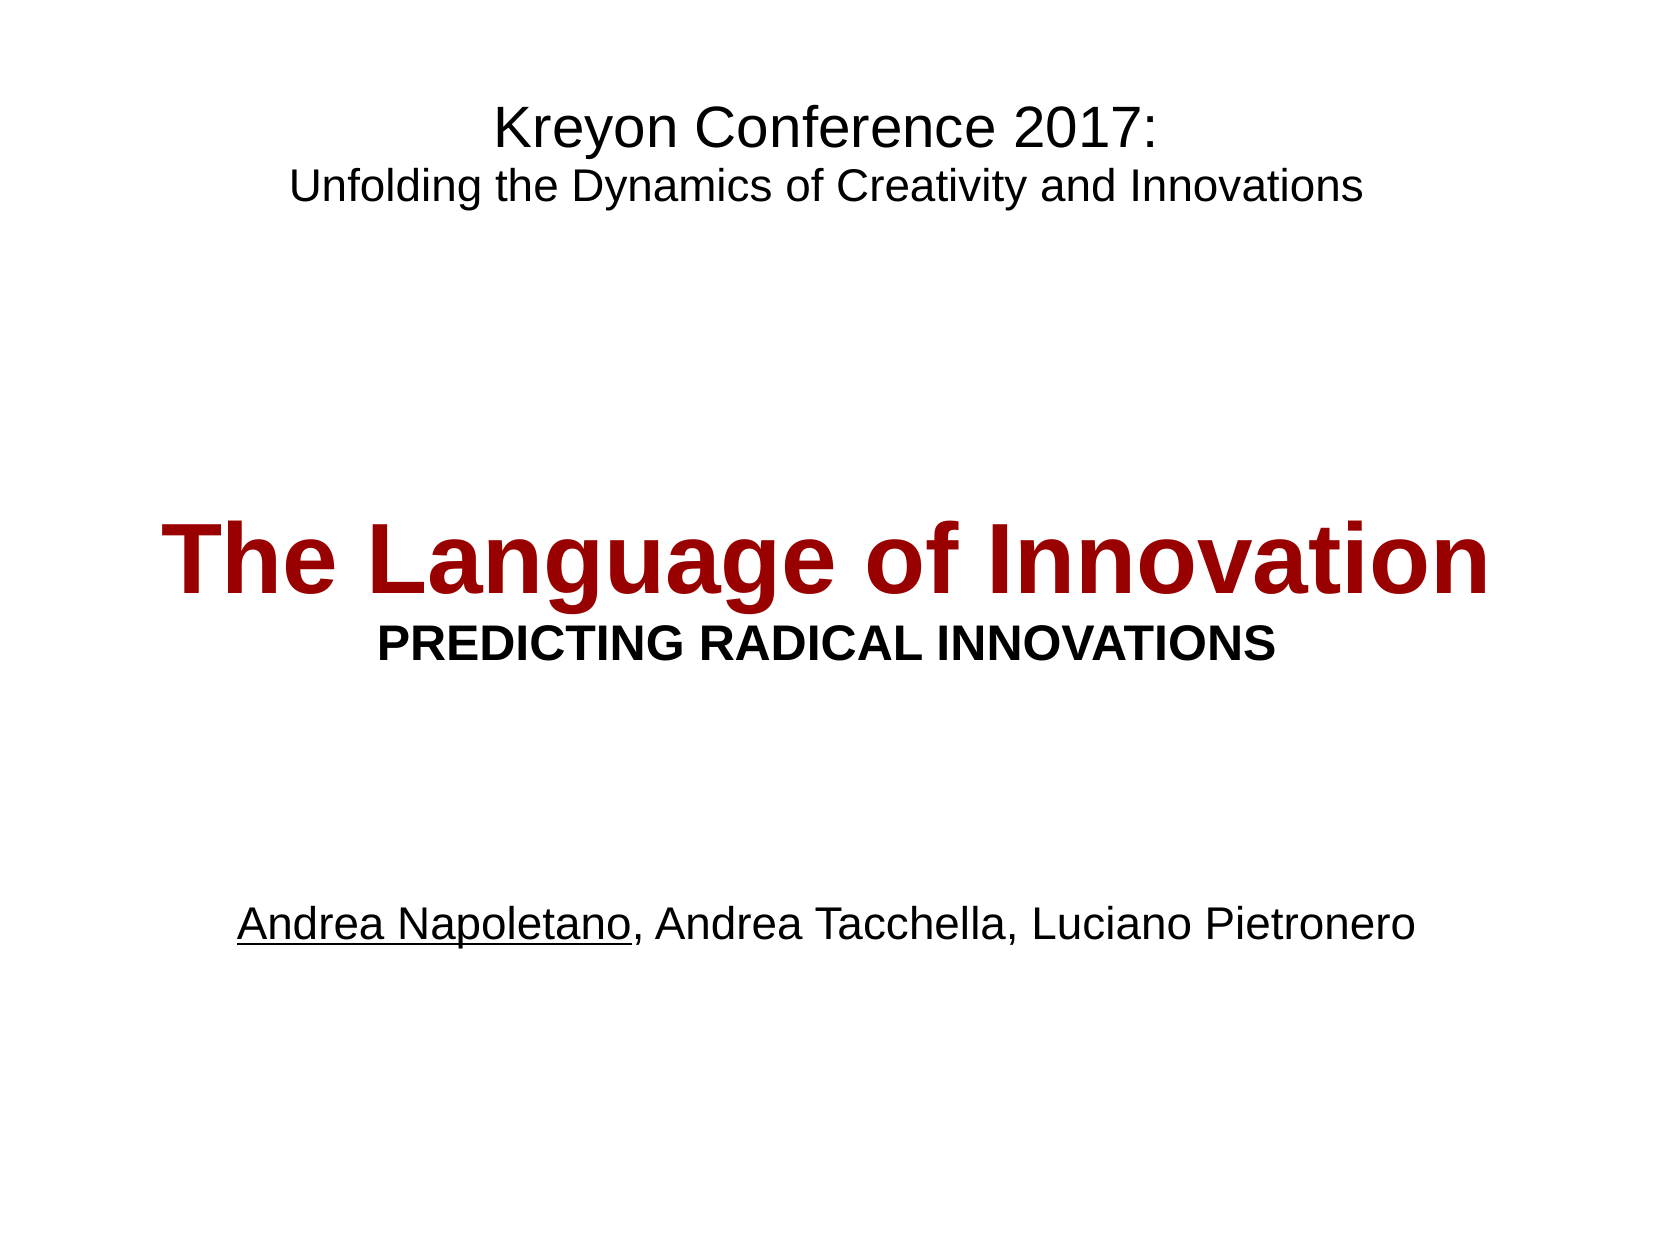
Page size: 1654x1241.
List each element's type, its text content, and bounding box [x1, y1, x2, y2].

subtitle The Language of Innovation PREDICTING RADICAL INNOVATIONS Andrea Napoletano, Andrea Tacchella, Luciano Pietronero [82, 366, 1571, 1087]
title Kreyon Conference 2017: Unfolding the Dynamics of Creativity and Innovations [82, 49, 1571, 257]
